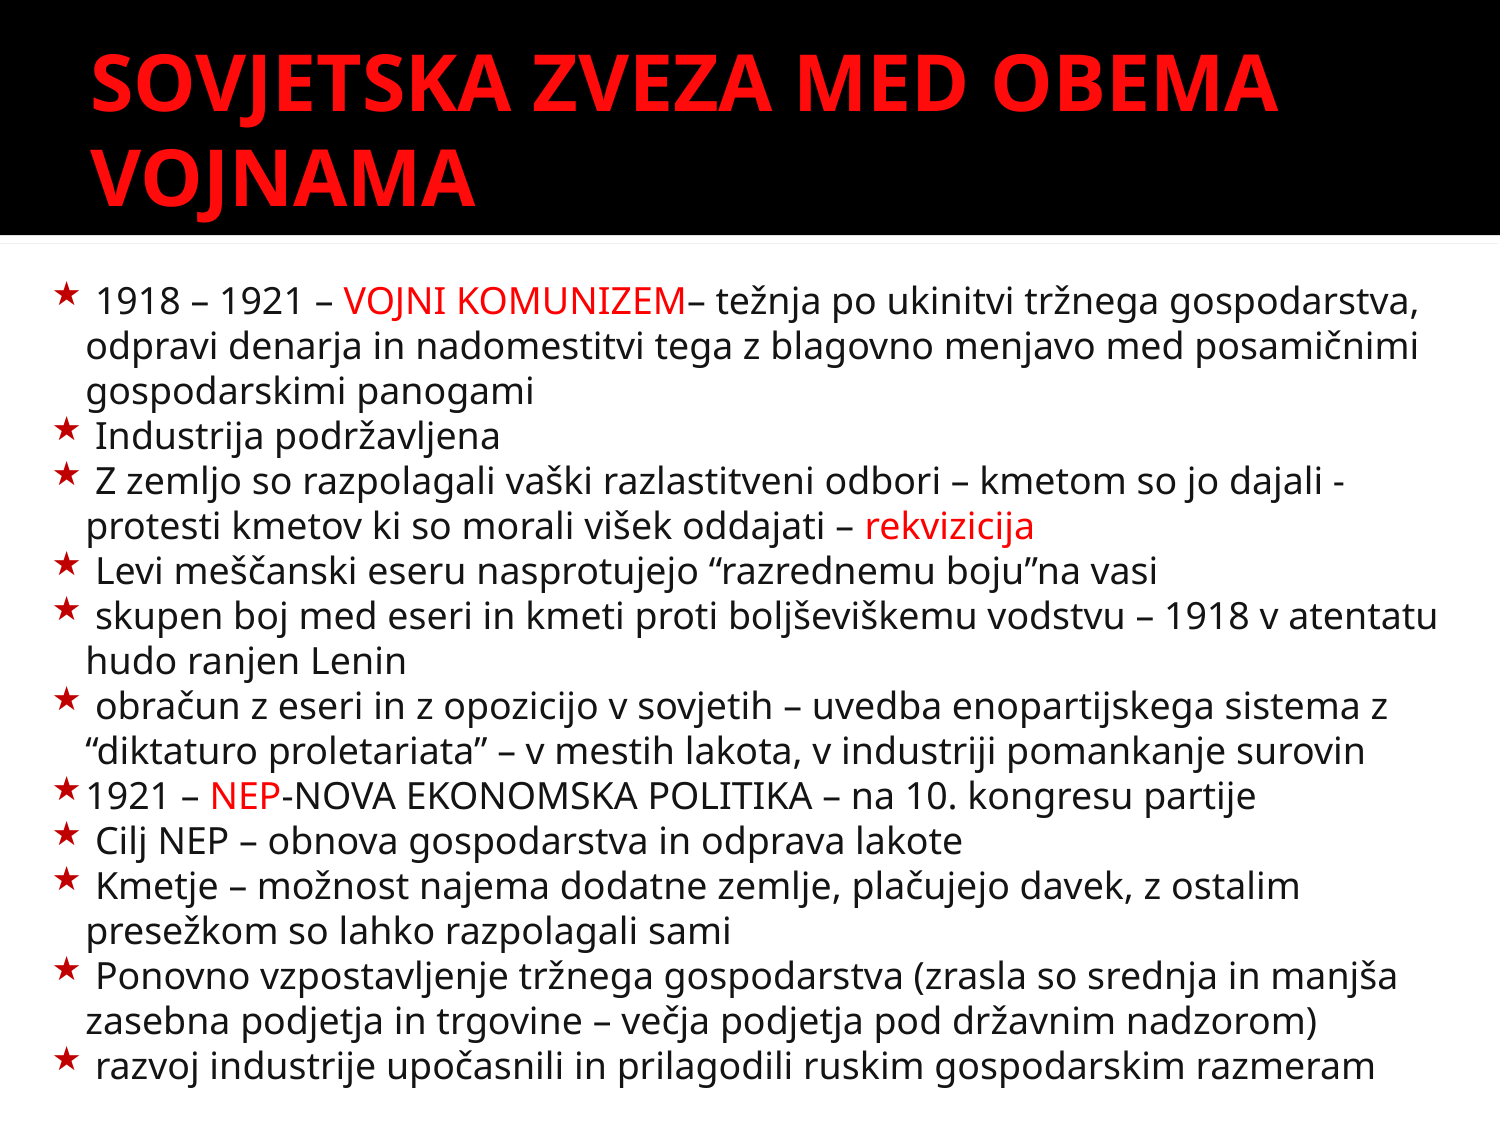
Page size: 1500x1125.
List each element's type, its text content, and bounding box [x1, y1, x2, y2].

title SOVJETSKA ZVEZA MED OBEMA VOJNAMA [75, 24, 1425, 231]
text_box 1918 – 1921 – VOJNI KOMUNIZEM– težnja po ukinitvi tržnega gospodarstva, odpravi denarja in nadomestitvi tega z blagovno menjavo med posamičnimi gospodarskimi panogami Industrija podržavljena Z zemljo so razpolagali vaški razlastitveni odbori – kmetom so jo dajali - protesti kmetov ki so morali višek oddajati – rekvizicija Levi meščanski eseru nasprotujejo “razrednemu boju”na vasi skupen boj med eseri in kmeti proti boljševiškemu vodstvu – 1918 v atentatu hudo ranjen Lenin obračun z eseri in z opozicijo v sovjetih – uvedba enopartijskega sistema z “diktaturo proletariata” – v mestih lakota, v industriji pomankanje surovin 1921 – NEP-NOVA EKONOMSKA POLITIKA – na 10. kongresu partije Cilj NEP – obnova gospodarstva in odprava lakote Kmetje – možnost najema dodatne zemlje, plačujejo davek, z ostalim presežkom so lahko razpolagali sami Ponovno vzpostavljenje tržnega gospodarstva (zrasla so srednja in manjša zasebna podjetja in trgovine – večja podjetja pod državnim nadzorom) razvoj industrije upočasnili in prilagodili ruskim gospodarskim razmeram [35, 269, 1465, 1125]
